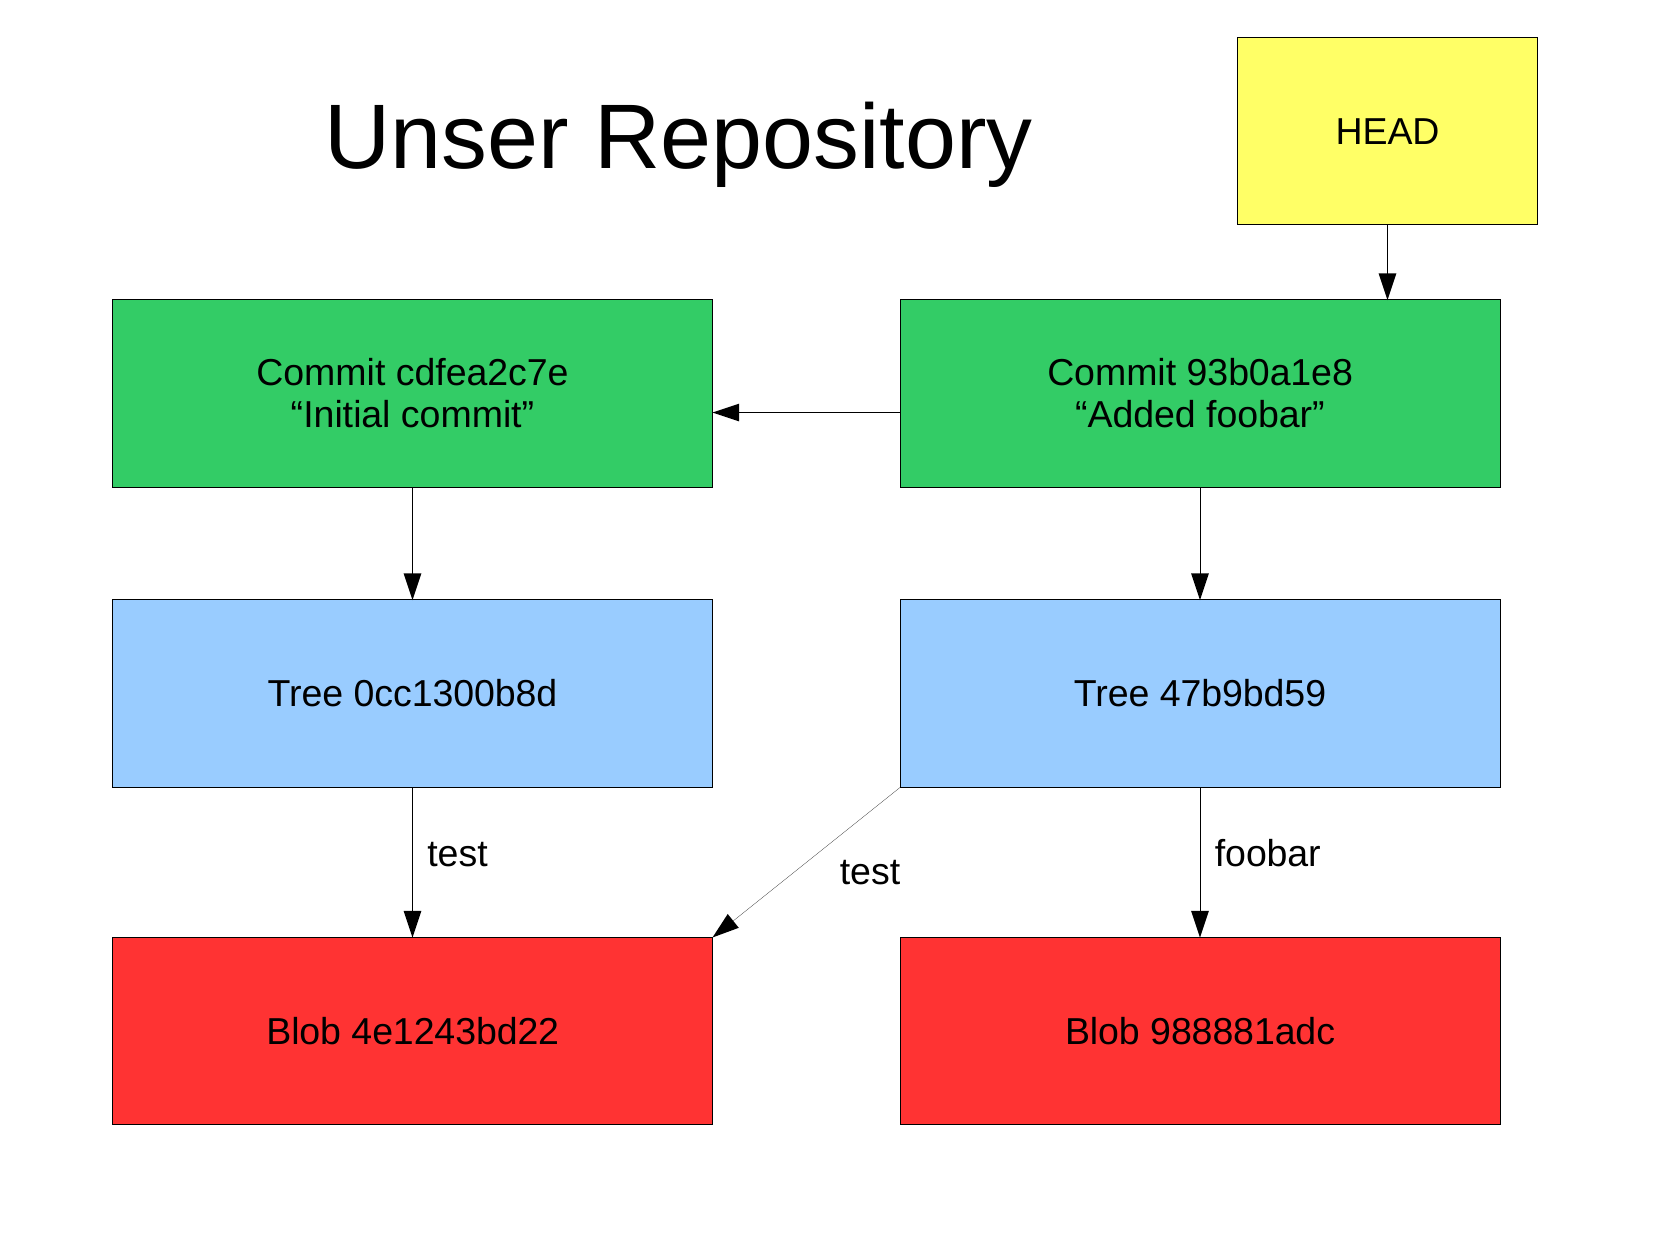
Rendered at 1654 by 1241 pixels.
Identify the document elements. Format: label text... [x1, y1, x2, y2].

text_box test [413, 825, 503, 882]
text_box HEAD [1237, 37, 1538, 225]
text_box Blob 4e1243bd22 [112, 937, 713, 1125]
text_box Commit cdfea2c7e “Initial commit” [112, 299, 713, 488]
text_box Commit 93b0a1e8 “Added foobar” [900, 299, 1501, 488]
text_box Tree 0cc1300b8d [112, 599, 713, 788]
title Unser Repository [0, 40, 1387, 233]
text_box Blob 988881adc [900, 937, 1501, 1125]
text_box Tree 47b9bd59 [900, 599, 1501, 788]
text_box test [825, 843, 916, 901]
text_box foobar [1200, 825, 1336, 882]
